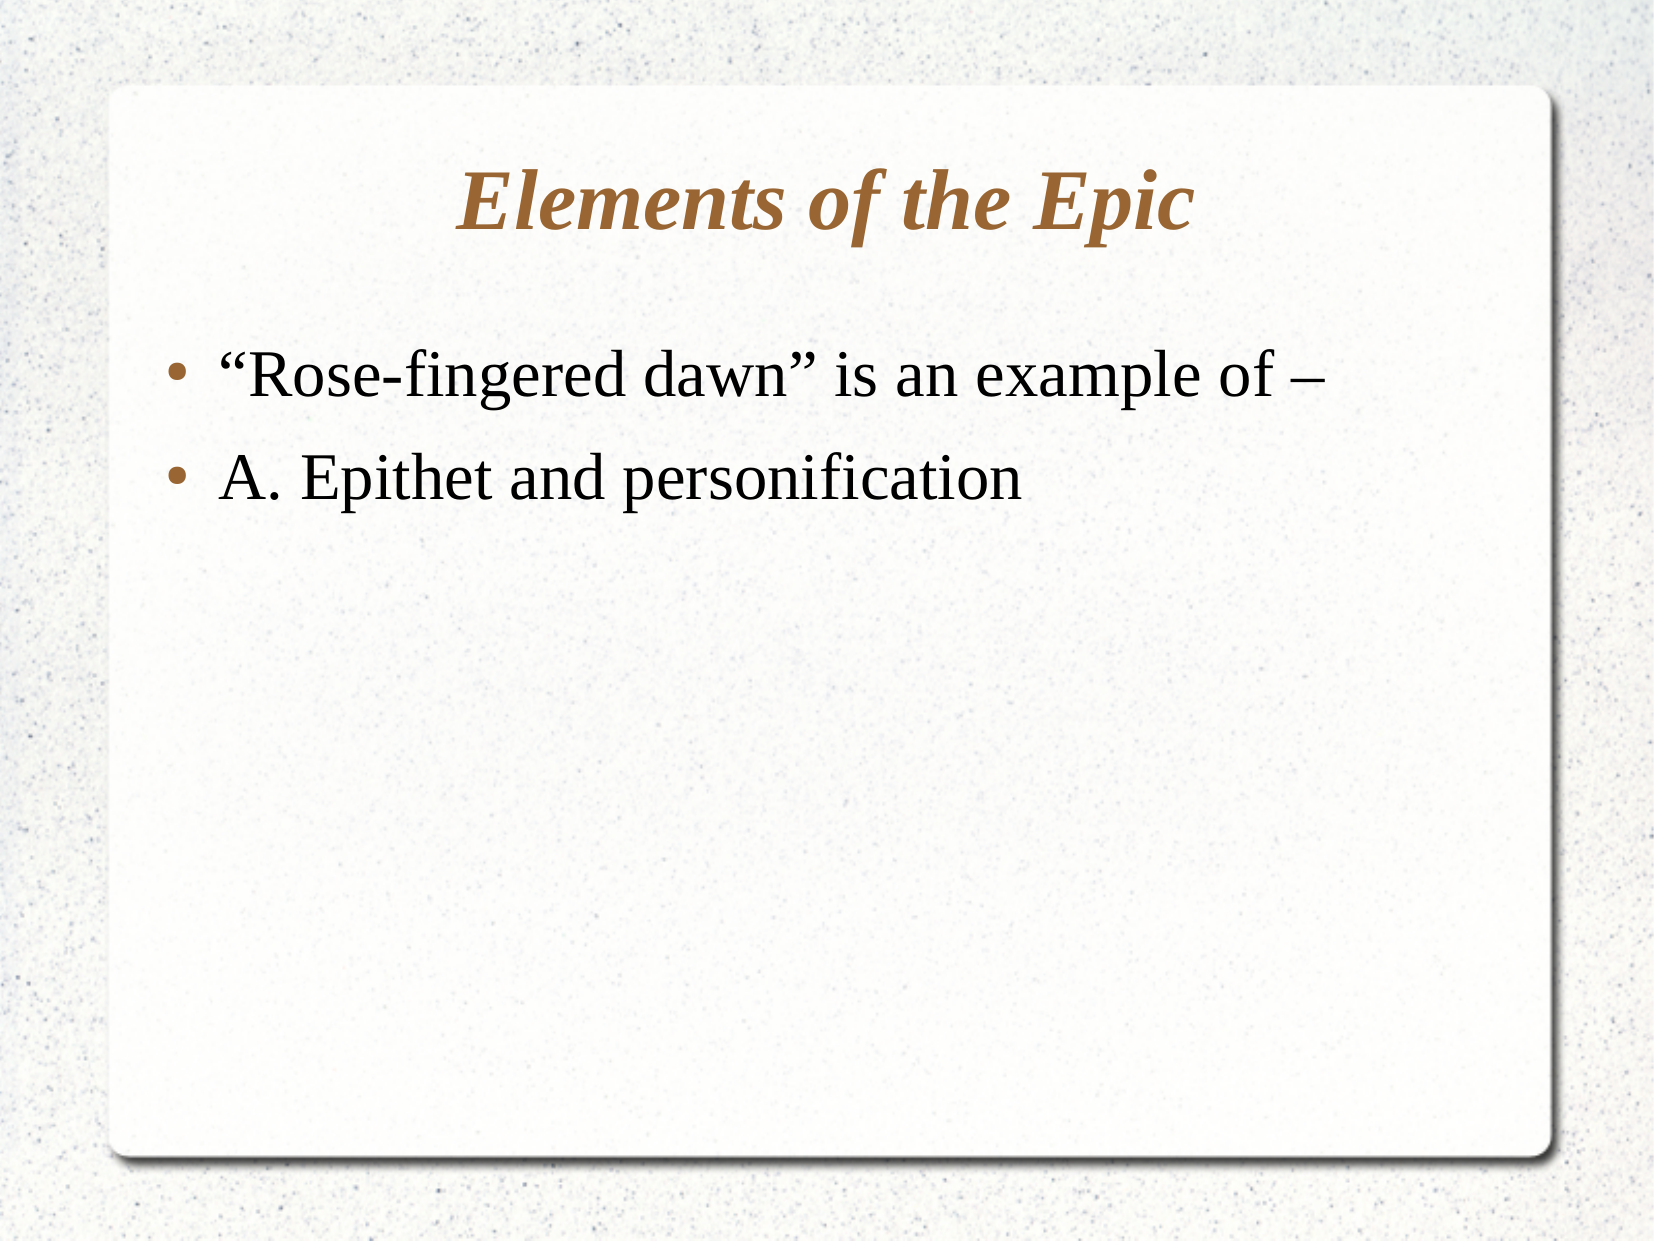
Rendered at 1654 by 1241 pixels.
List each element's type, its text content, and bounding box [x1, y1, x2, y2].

picture [0, 0, 1654, 1241]
title Elements of the Epic [118, 96, 1536, 304]
list “Rose-fingered dawn” is an example of – A. Epithet and personification [147, 336, 1506, 987]
